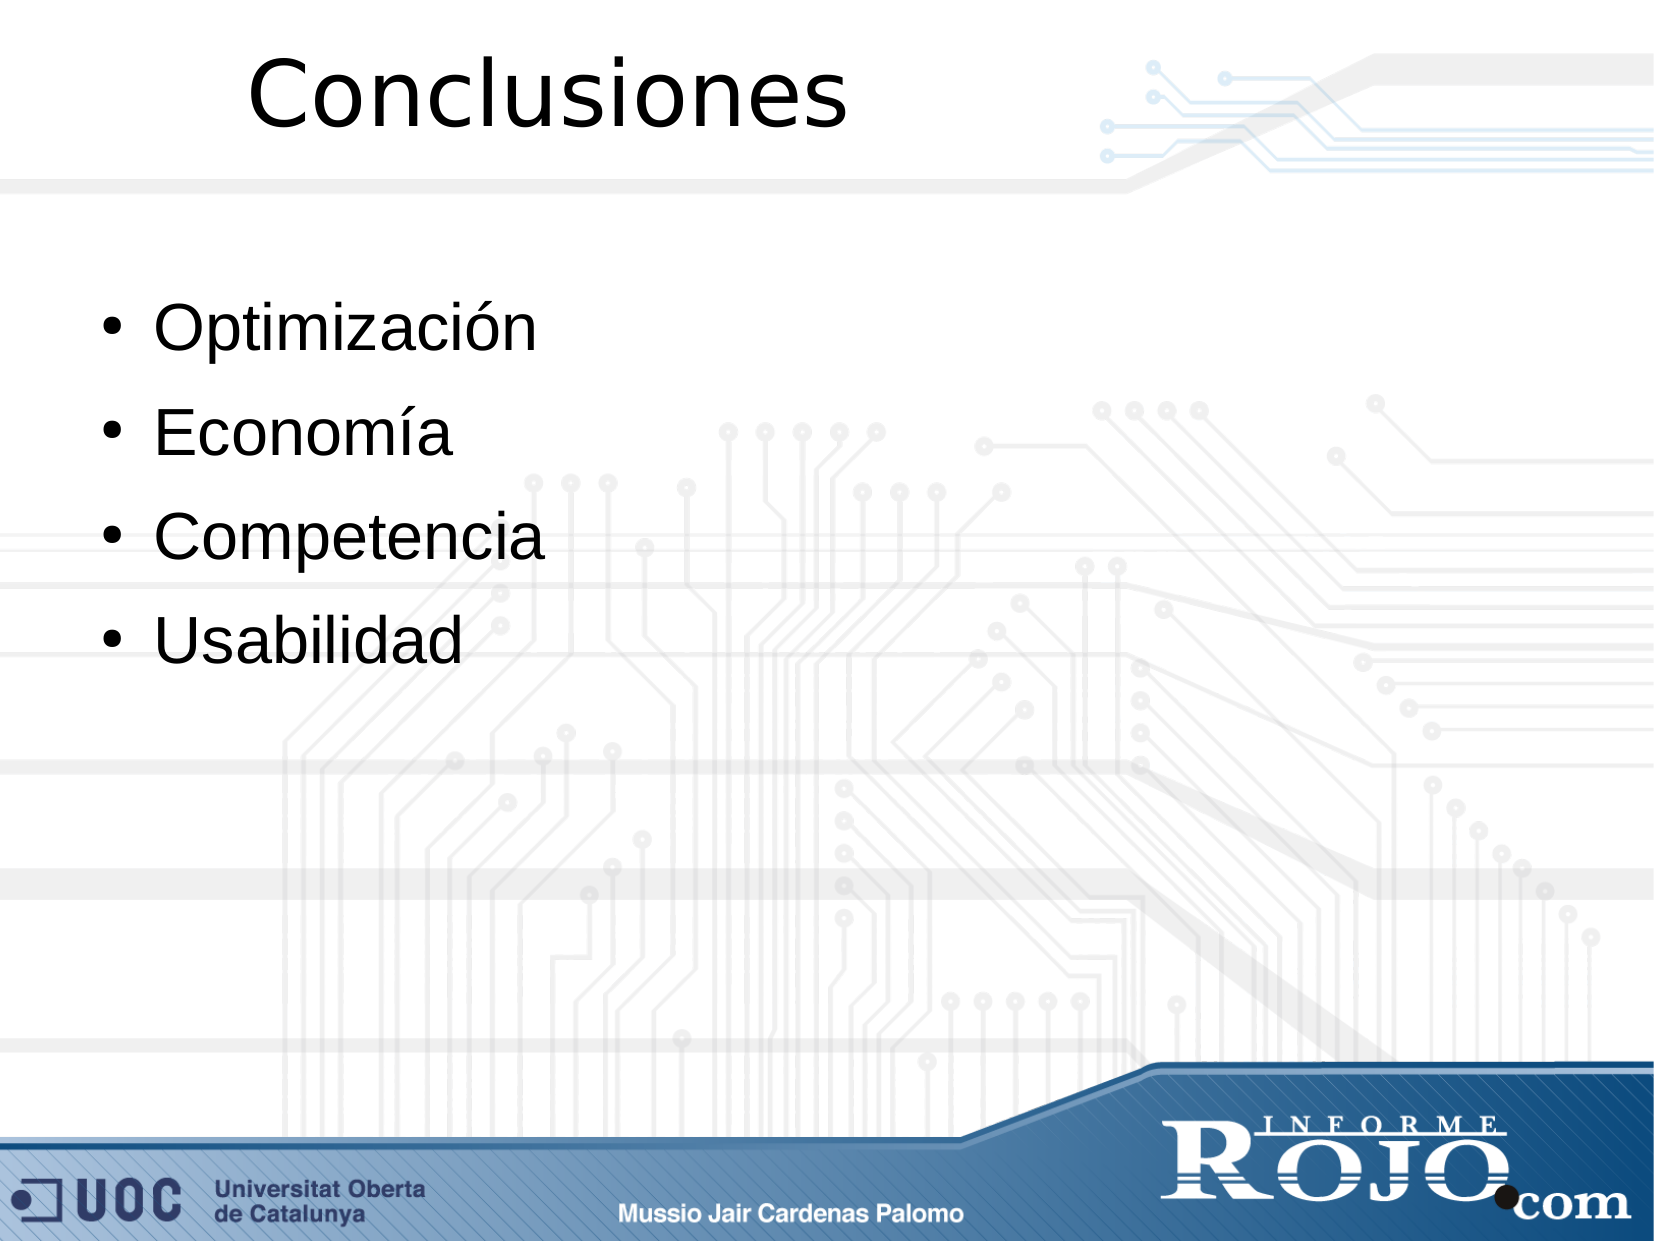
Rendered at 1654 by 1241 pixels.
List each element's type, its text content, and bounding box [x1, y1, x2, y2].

picture [0, 0, 1654, 1241]
list Optimización Economía Competencia Usabilidad [82, 290, 1538, 1010]
title Conclusiones [0, 0, 1099, 189]
